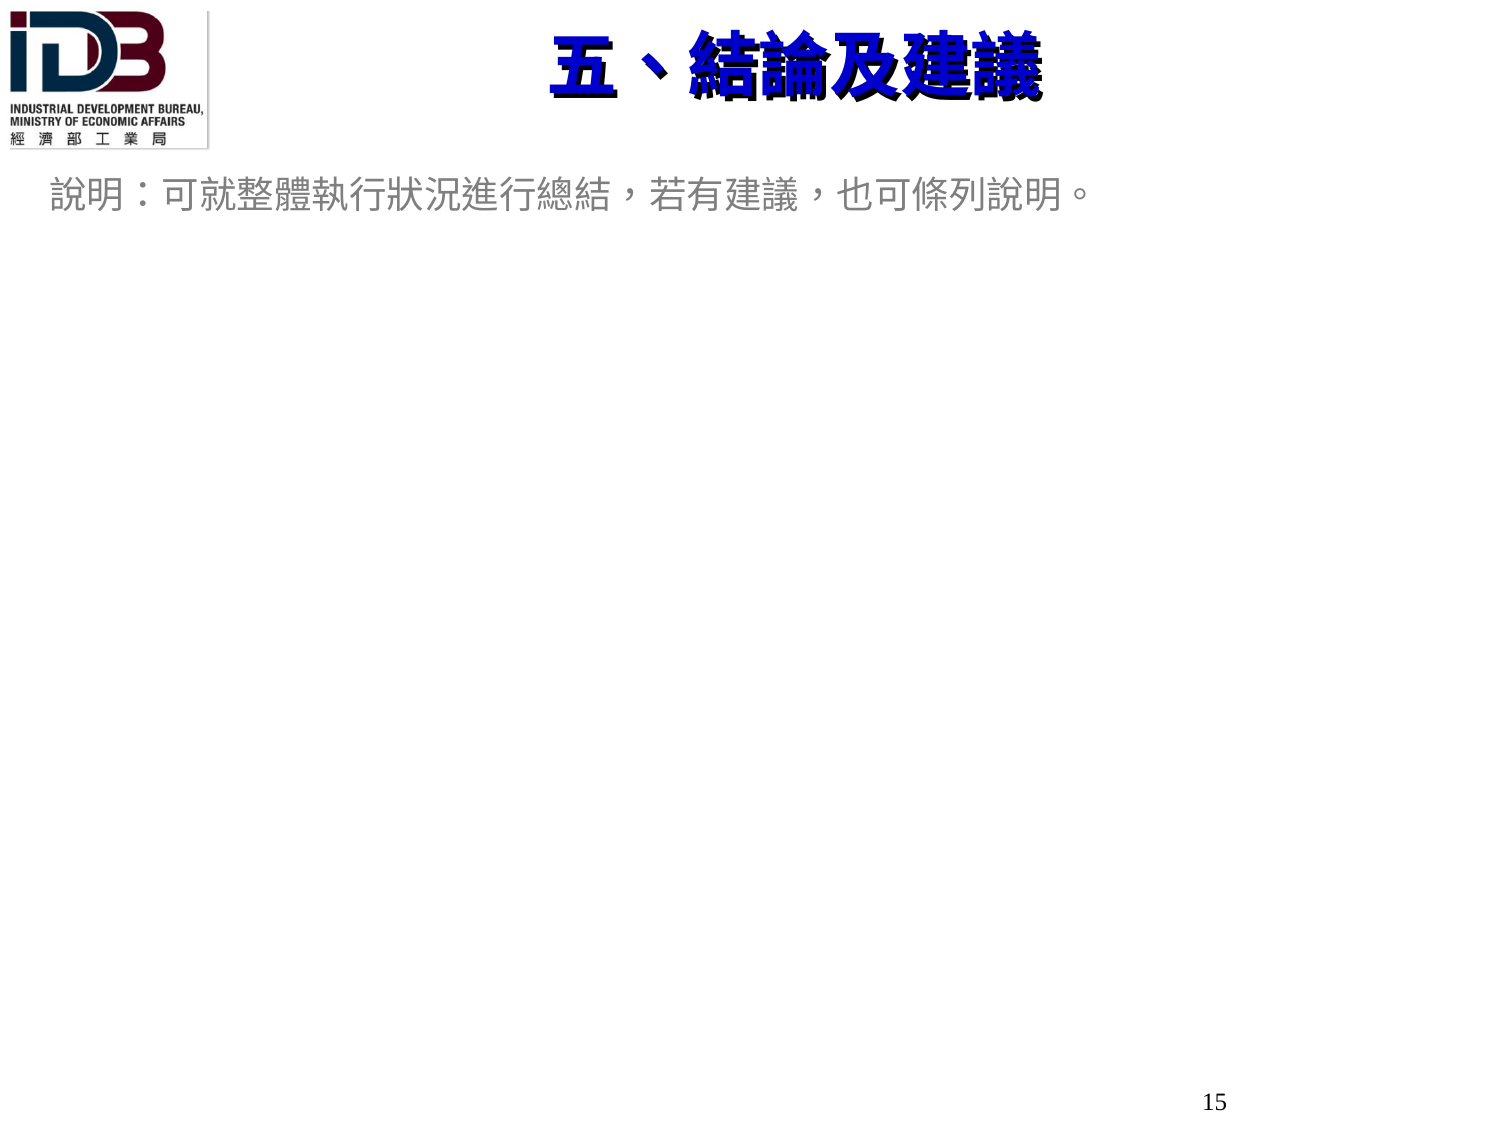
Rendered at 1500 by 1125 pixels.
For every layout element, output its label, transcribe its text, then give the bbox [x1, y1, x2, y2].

text_box 說明：可就整體執行狀況進行總結，若有建議，也可條列說明。 [34, 164, 1500, 224]
text_box 14 [1187, 1078, 1500, 1125]
text_box 五、結論及建議 [0, 10, 1500, 112]
